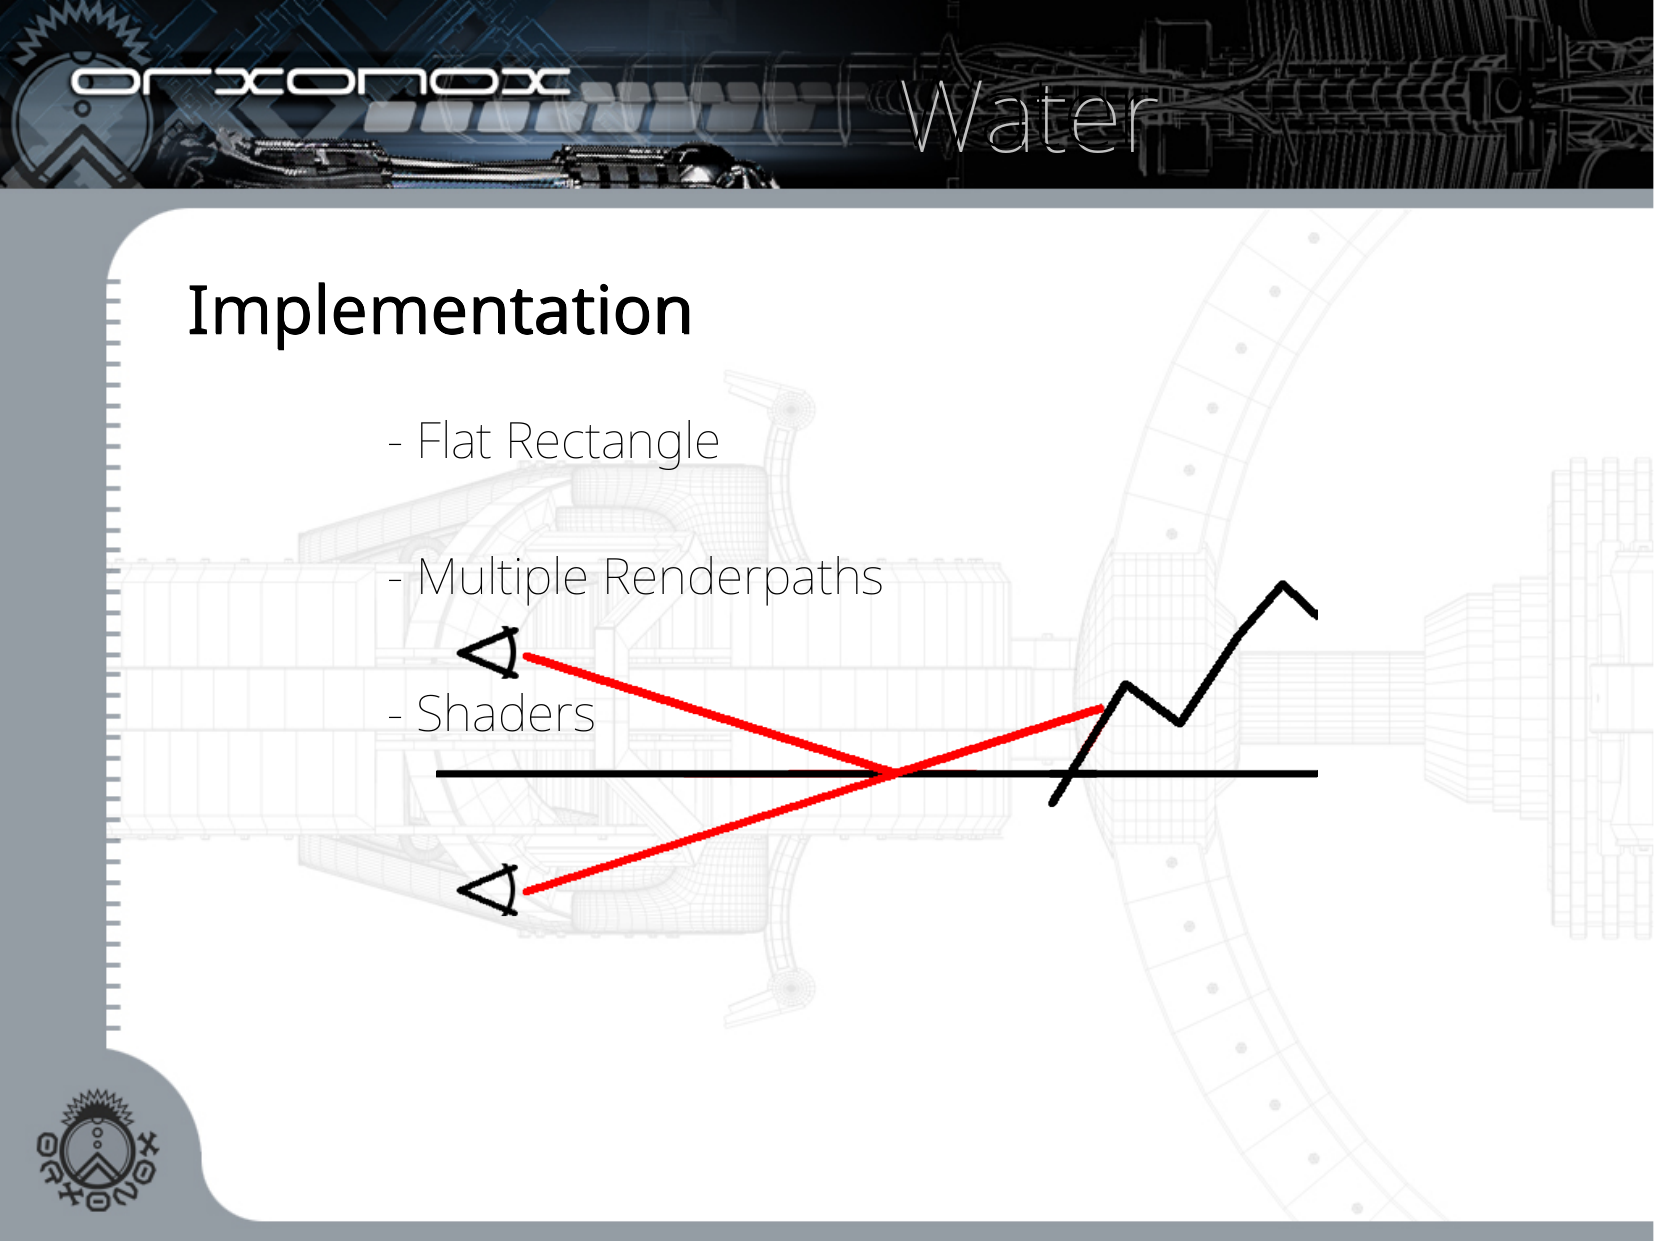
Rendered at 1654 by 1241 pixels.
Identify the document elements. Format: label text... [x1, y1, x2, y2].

picture [0, 0, 1654, 1241]
text_box Water [842, 32, 1165, 153]
text_box - Flat Rectangle - Multiple Renderpaths - Shaders [337, 397, 1613, 730]
text_box Implementation [187, 262, 1556, 347]
